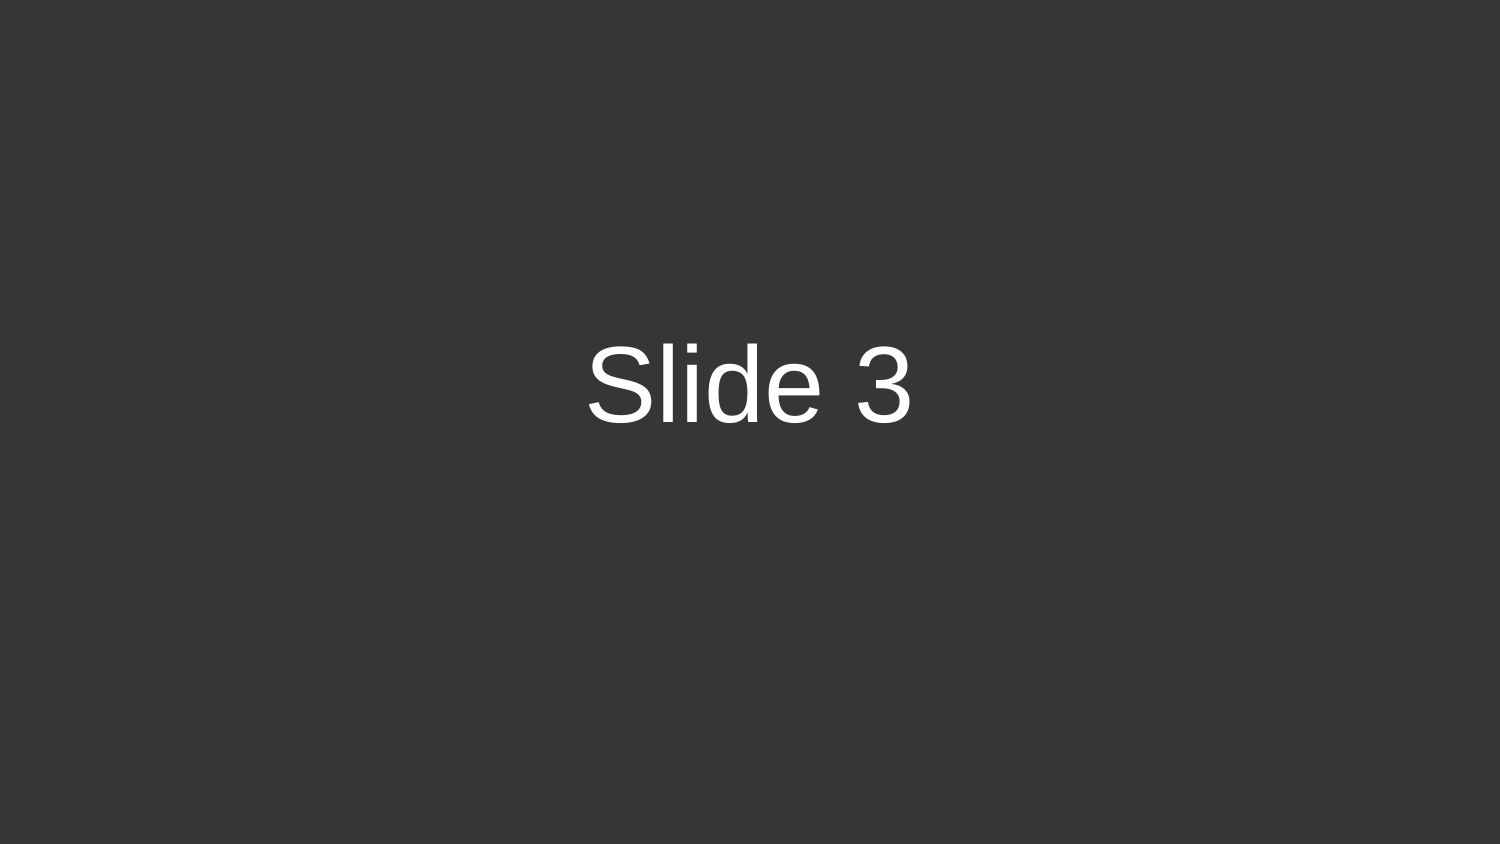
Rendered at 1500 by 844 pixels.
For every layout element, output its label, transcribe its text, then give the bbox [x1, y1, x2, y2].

title Slide 3 [51, 122, 1449, 459]
